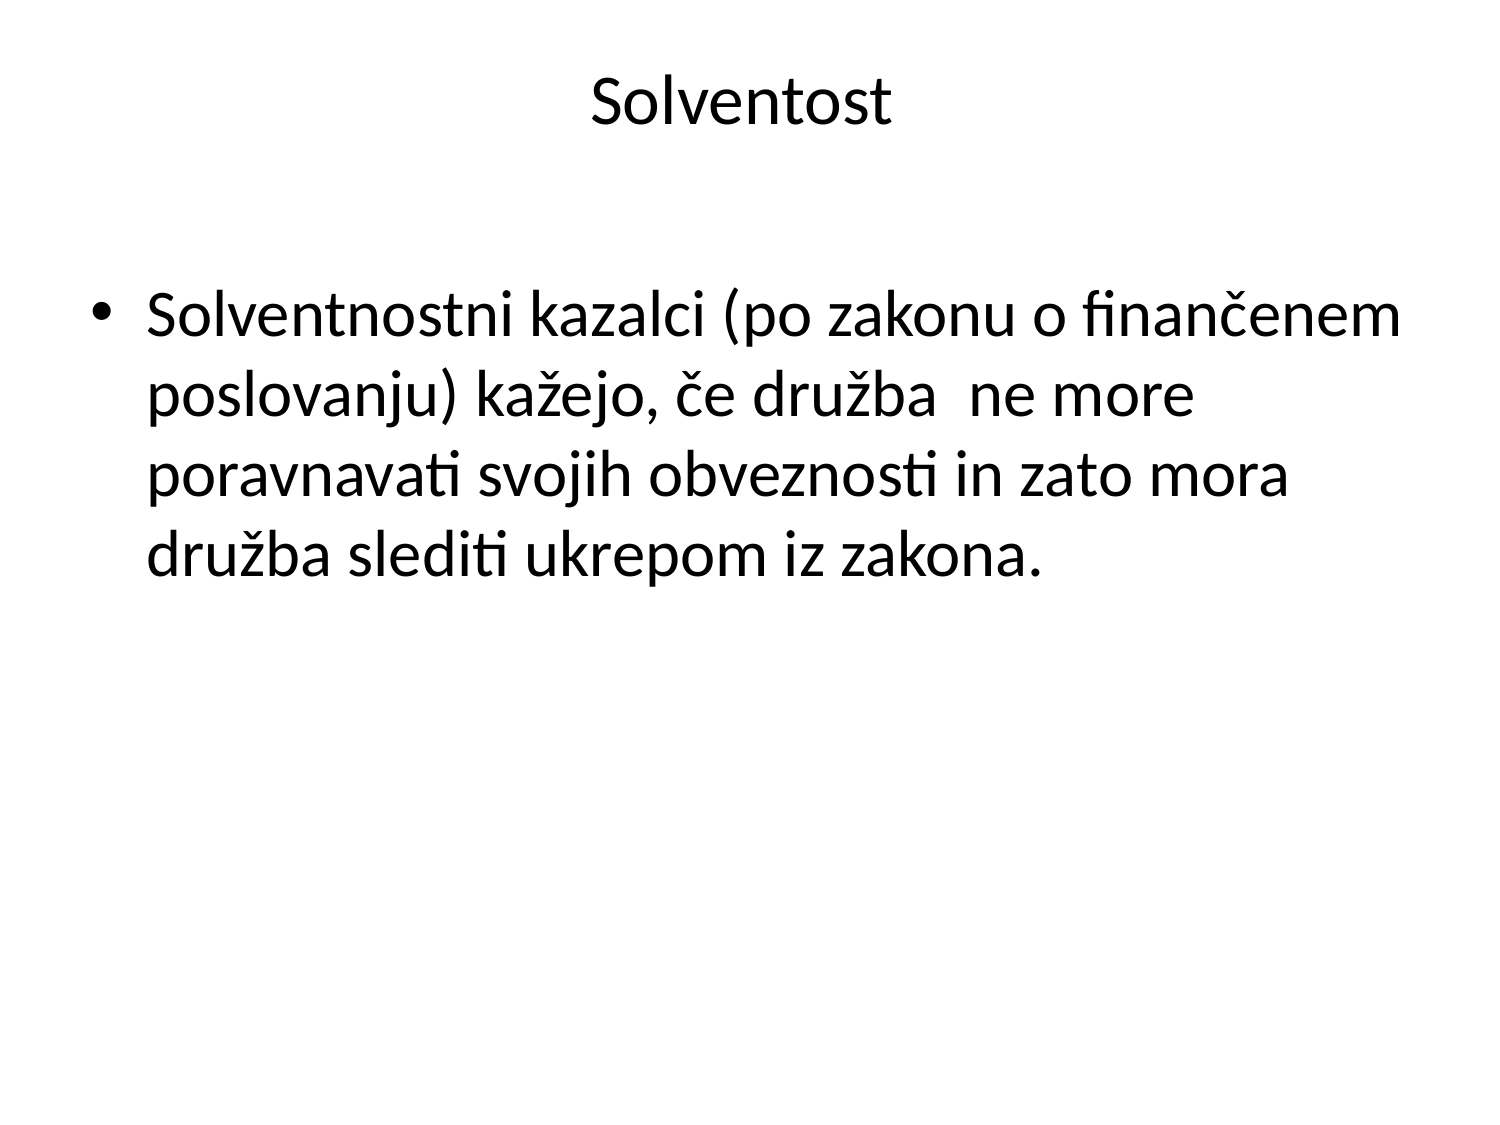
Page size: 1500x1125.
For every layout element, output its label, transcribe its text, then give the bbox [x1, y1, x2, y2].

title Solventost [75, 45, 1425, 233]
list Solventnostni kazalci (po zakonu o finančenem poslovanju) kažejo, če družba ne more poravnavati svojih obveznosti in zato mora družba slediti ukrepom iz zakona. [75, 262, 1425, 1005]
